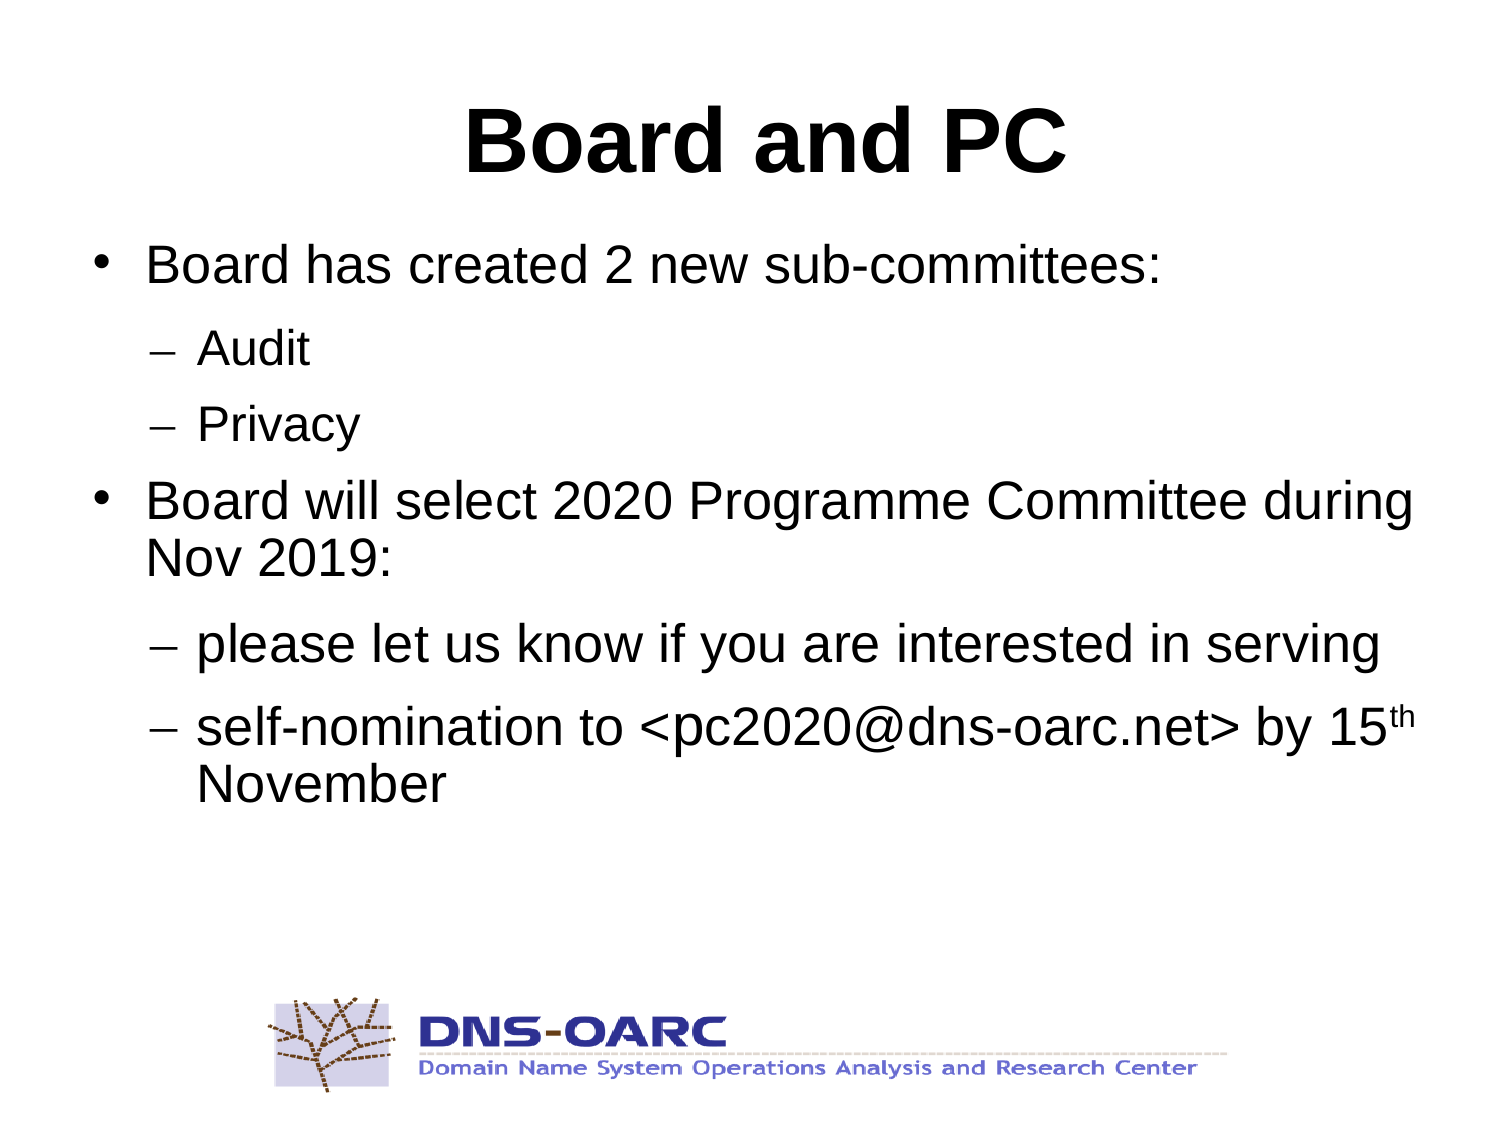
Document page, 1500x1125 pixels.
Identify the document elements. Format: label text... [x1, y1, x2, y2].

picture [214, 991, 1259, 1099]
list Board has created 2 new sub-committees: Audit Privacy Board will select 2020 Programme Committee during Nov 2019: please let us know if you are interested in serving self-nomination to <pc2020@dns-oarc.net> by 15th November [75, 249, 1426, 939]
title Board and PC [75, 29, 1426, 249]
